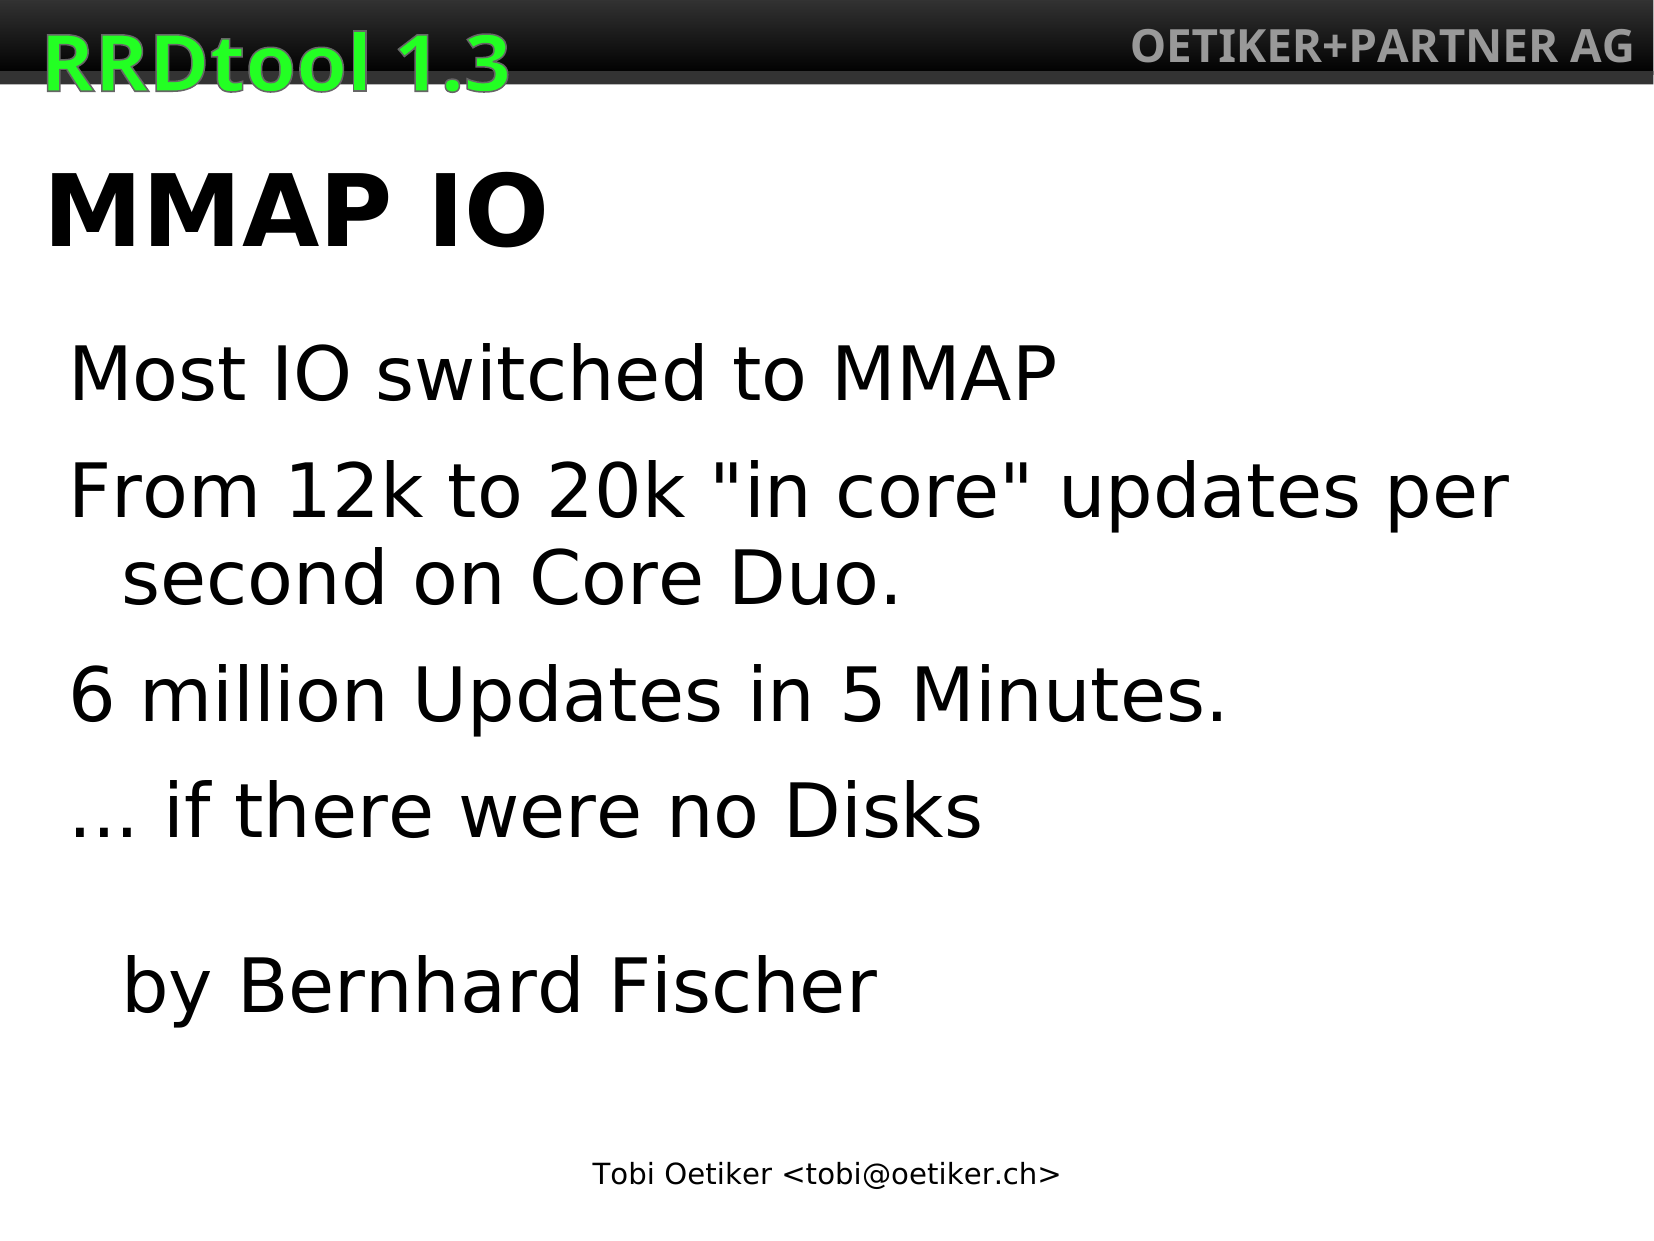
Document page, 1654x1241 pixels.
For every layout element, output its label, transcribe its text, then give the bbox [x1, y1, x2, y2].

title MMAP IO [43, 137, 1582, 287]
list Most IO switched to MMAP From 12k to 20k "in core" updates per second on Core Duo. 6 million Updates in 5 Minutes. ... if there were no Disks by Bernhard Fischer [50, 330, 1571, 1100]
